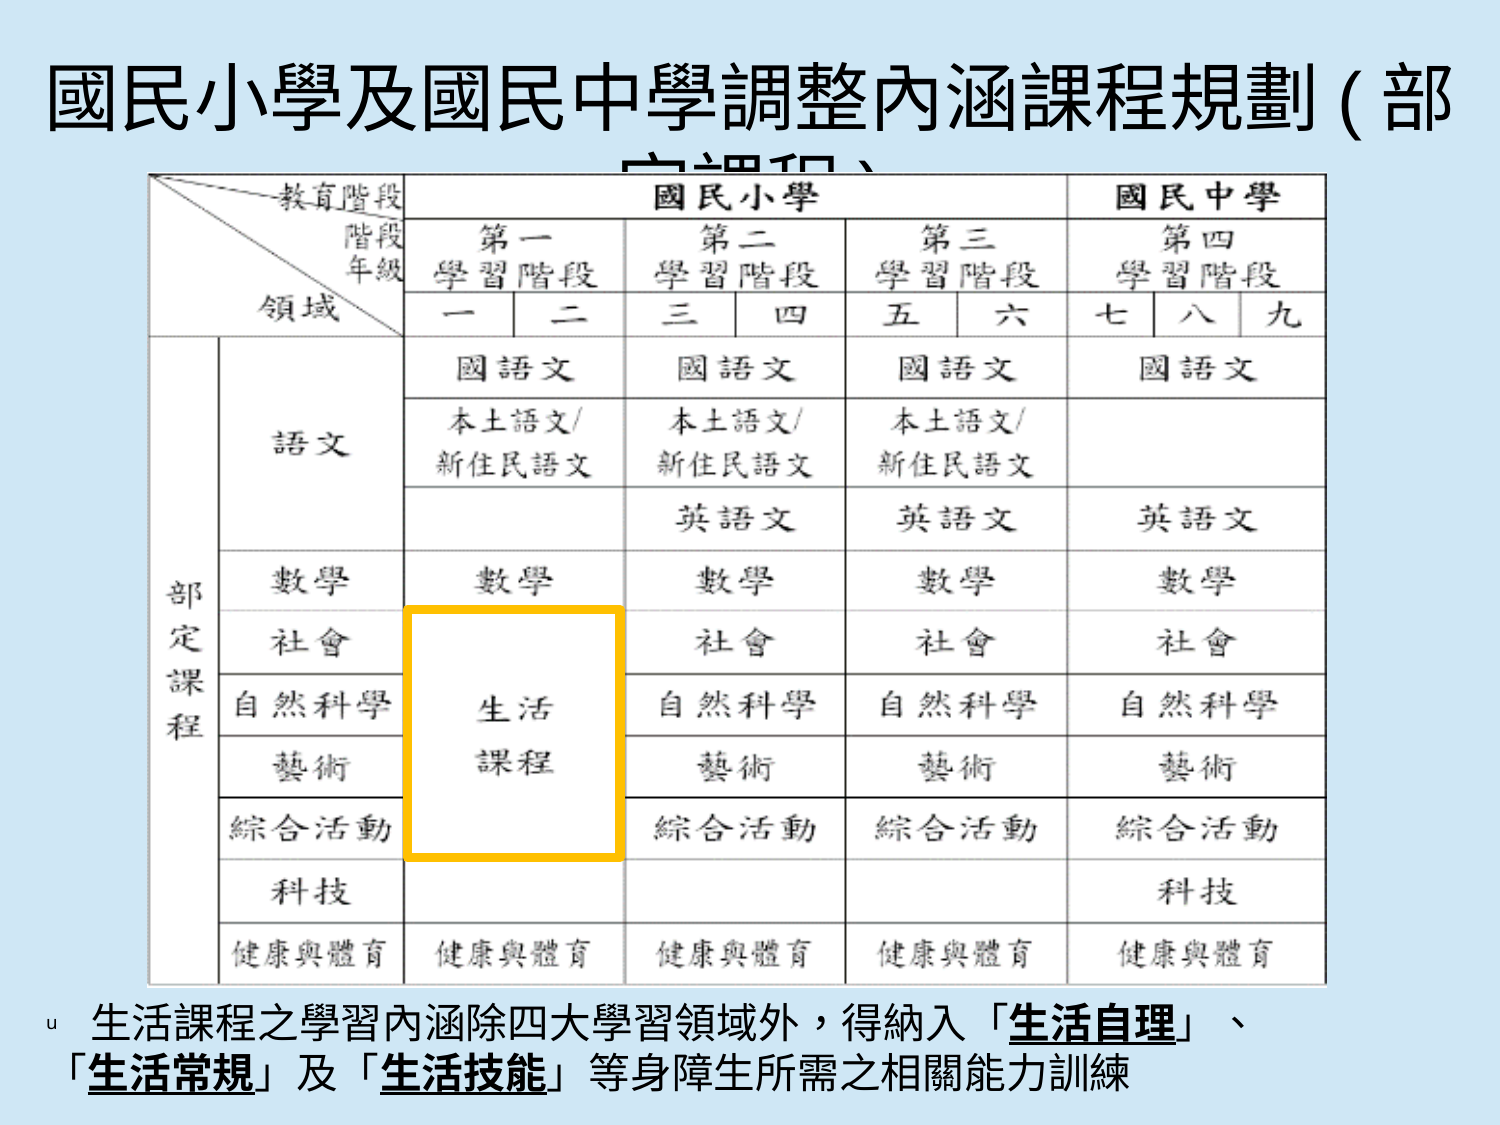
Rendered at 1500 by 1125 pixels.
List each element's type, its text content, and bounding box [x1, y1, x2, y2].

title 國民小學及國民中學調整內涵課程規劃(部定課程) [0, 42, 1500, 147]
picture [147, 172, 1327, 988]
text_box 生活課程之學習內涵除四大學習領域外，得納入「生活自理」、 「生活常規」及「生活技能」等身障生所需之相關能力訓練 [31, 989, 1471, 1105]
